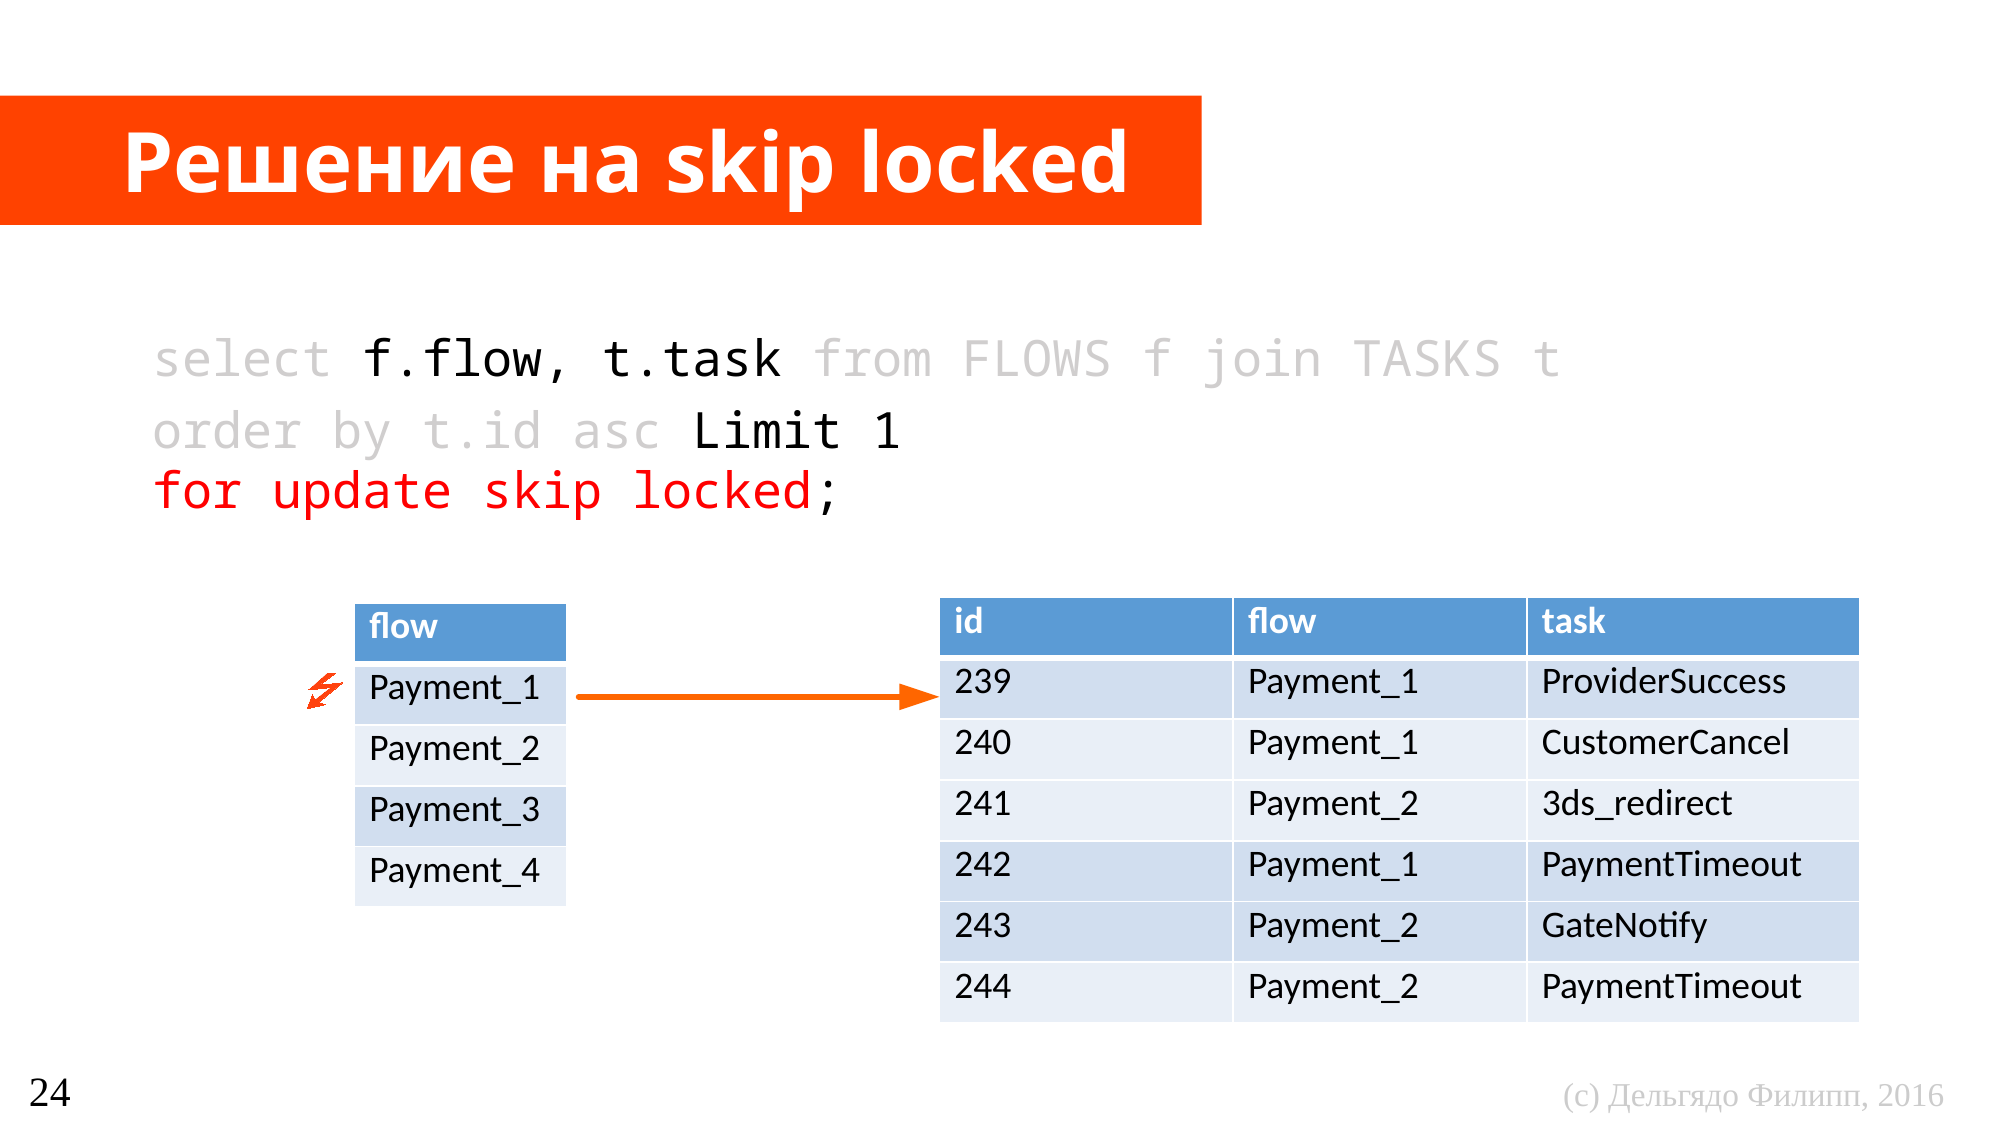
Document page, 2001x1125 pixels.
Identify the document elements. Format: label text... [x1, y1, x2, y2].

table_cell GateNotify [1528, 902, 1859, 961]
table_cell ProviderSuccess [1528, 661, 1859, 718]
table_cell Payment_1 [355, 667, 566, 724]
table_cell Payment_3 [355, 787, 566, 846]
text_box select f.flow, t.task from FLOWS f join TASKS t order by t.id asc Limit 1 for update skip locked; [137, 318, 1843, 527]
table_cell Payment_2 [1234, 902, 1526, 961]
table_header flow [1234, 598, 1526, 655]
table_cell Payment_2 [355, 726, 566, 785]
table_cell 242 [940, 842, 1232, 901]
table_cell 244 [940, 963, 1232, 1022]
table_cell 243 [940, 902, 1232, 961]
table_cell Payment_4 [355, 847, 566, 906]
table_header task [1528, 598, 1859, 655]
table_cell 240 [940, 720, 1232, 779]
table_cell 241 [940, 781, 1232, 840]
table_header id [940, 598, 1232, 655]
table_cell Payment_2 [1234, 781, 1526, 840]
title Решение на skip locked [0, 95, 1202, 225]
table_cell CustomerCancel [1528, 720, 1859, 779]
table_cell PaymentTimeout [1528, 842, 1859, 901]
table_cell 3ds_redirect [1528, 781, 1859, 840]
table_cell PaymentTimeout [1528, 963, 1859, 1022]
table_header flow [355, 604, 566, 661]
table_cell Payment_1 [1234, 661, 1526, 718]
table_cell 239 [940, 661, 1232, 718]
table_cell Payment_2 [1234, 963, 1526, 1022]
text_box [307, 673, 343, 709]
table_cell Payment_1 [1234, 720, 1526, 779]
table_cell Payment_1 [1234, 842, 1526, 901]
